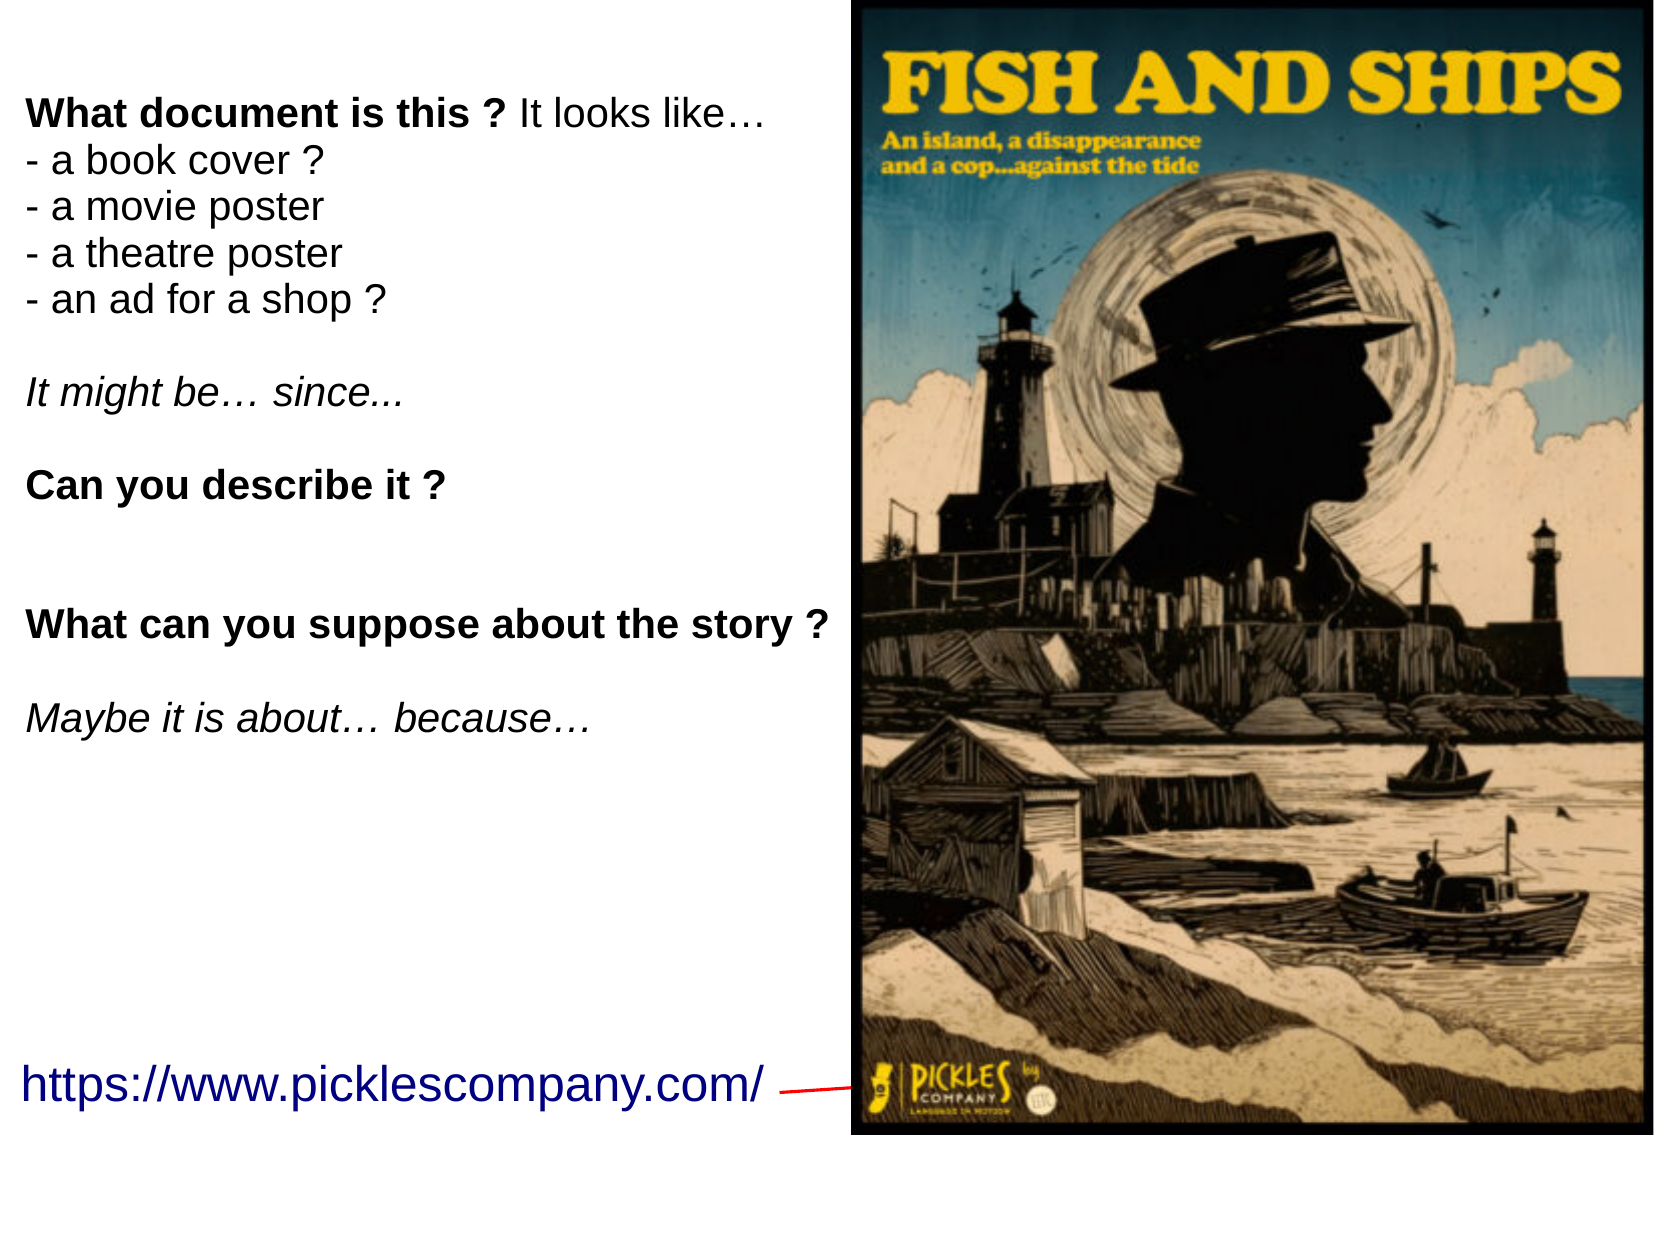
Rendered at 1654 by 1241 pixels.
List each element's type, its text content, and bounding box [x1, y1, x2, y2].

text_box https://www.picklescompany.com/ [5, 1049, 804, 1128]
text_box What document is this ? It looks like… - a book cover ? - a movie poster - a theatre poster - an ad for a shop ? It might be… since... Can you describe it ? What can you suppose about the story ? Maybe it is about… because… [10, 82, 851, 749]
picture [851, 0, 1654, 1135]
